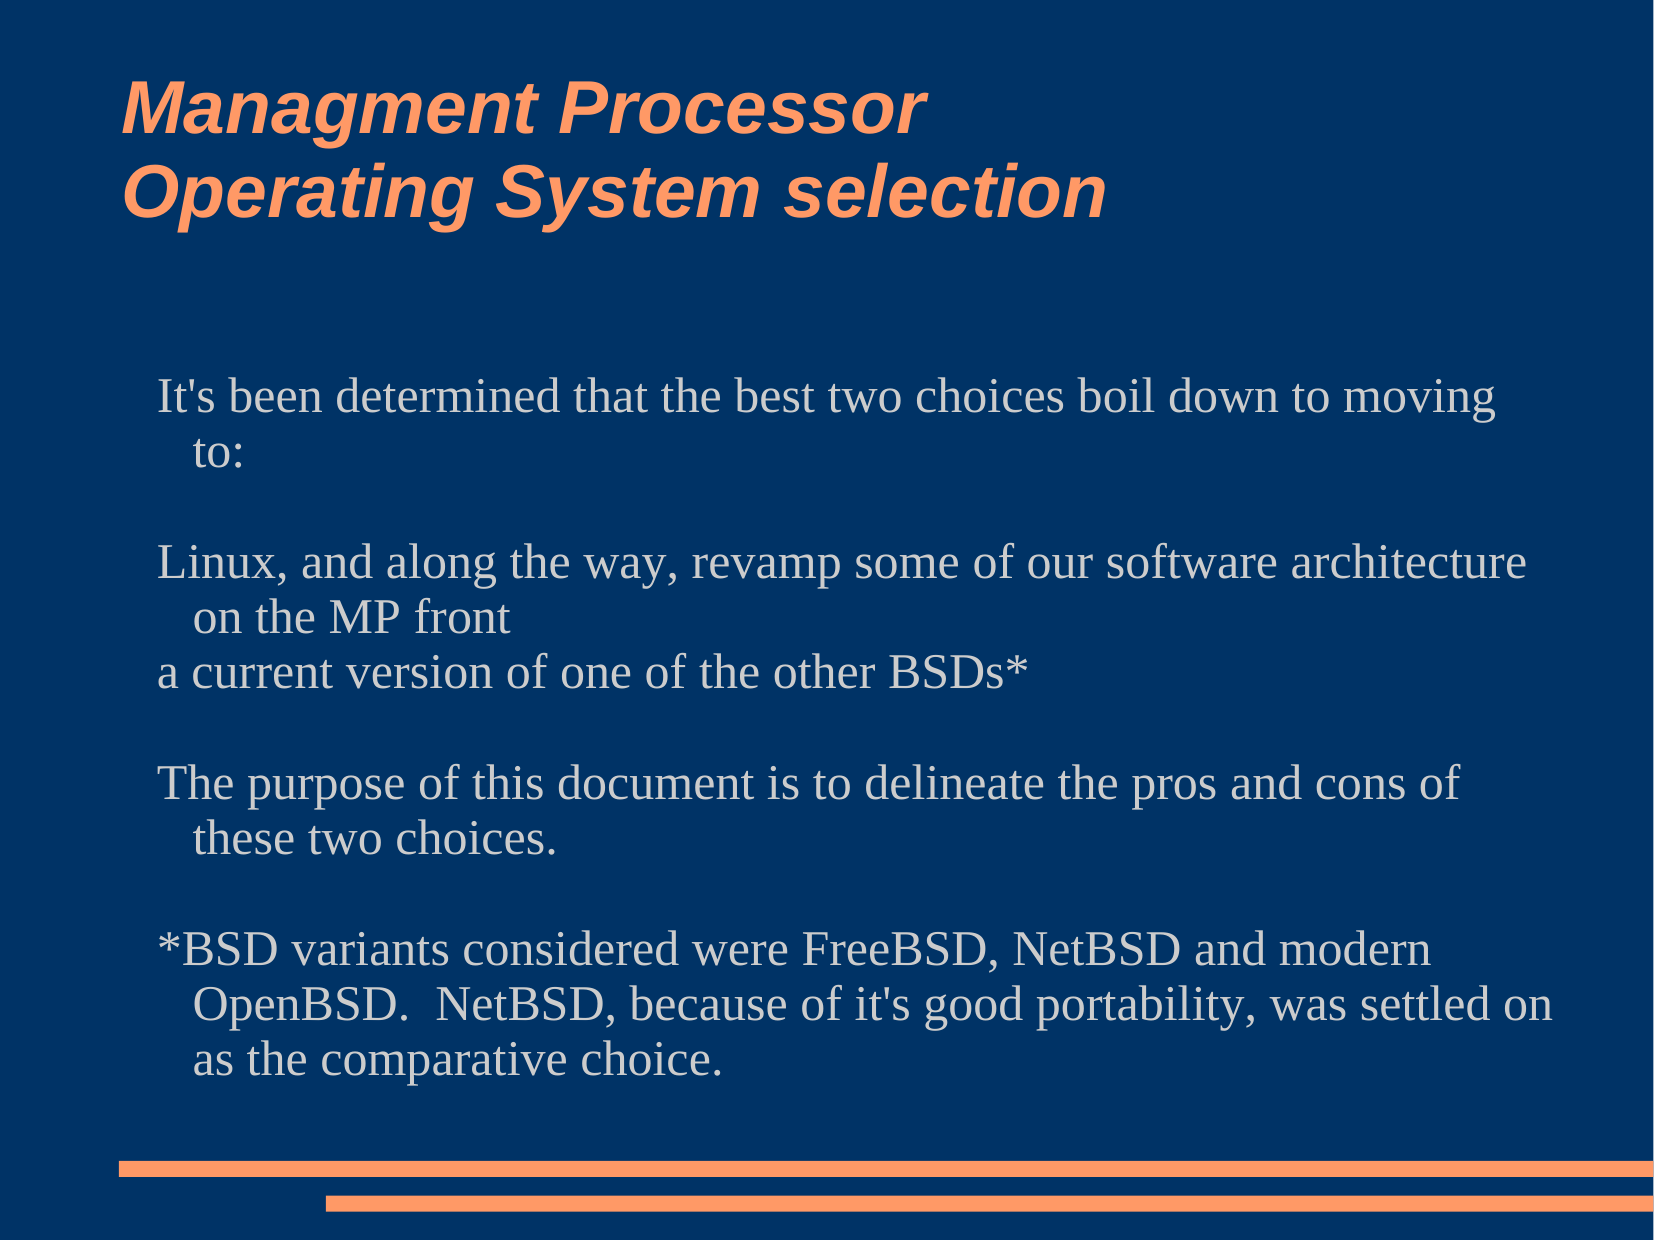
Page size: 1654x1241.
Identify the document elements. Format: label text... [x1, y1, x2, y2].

title Managment Processor Operating System selection [121, 46, 1534, 254]
subtitle It's been determined that the best two choices boil down to moving to: Linux, and along the way, revamp some of our software architecture on the MP front a current version of one of the other BSDs* The purpose of this document is to delineate the pros and cons of these two choices. *BSD variants considered were FreeBSD, NetBSD and modern OpenBSD. NetBSD, because of it's good portability, was settled on as the comparative choice. [121, 329, 1561, 1125]
